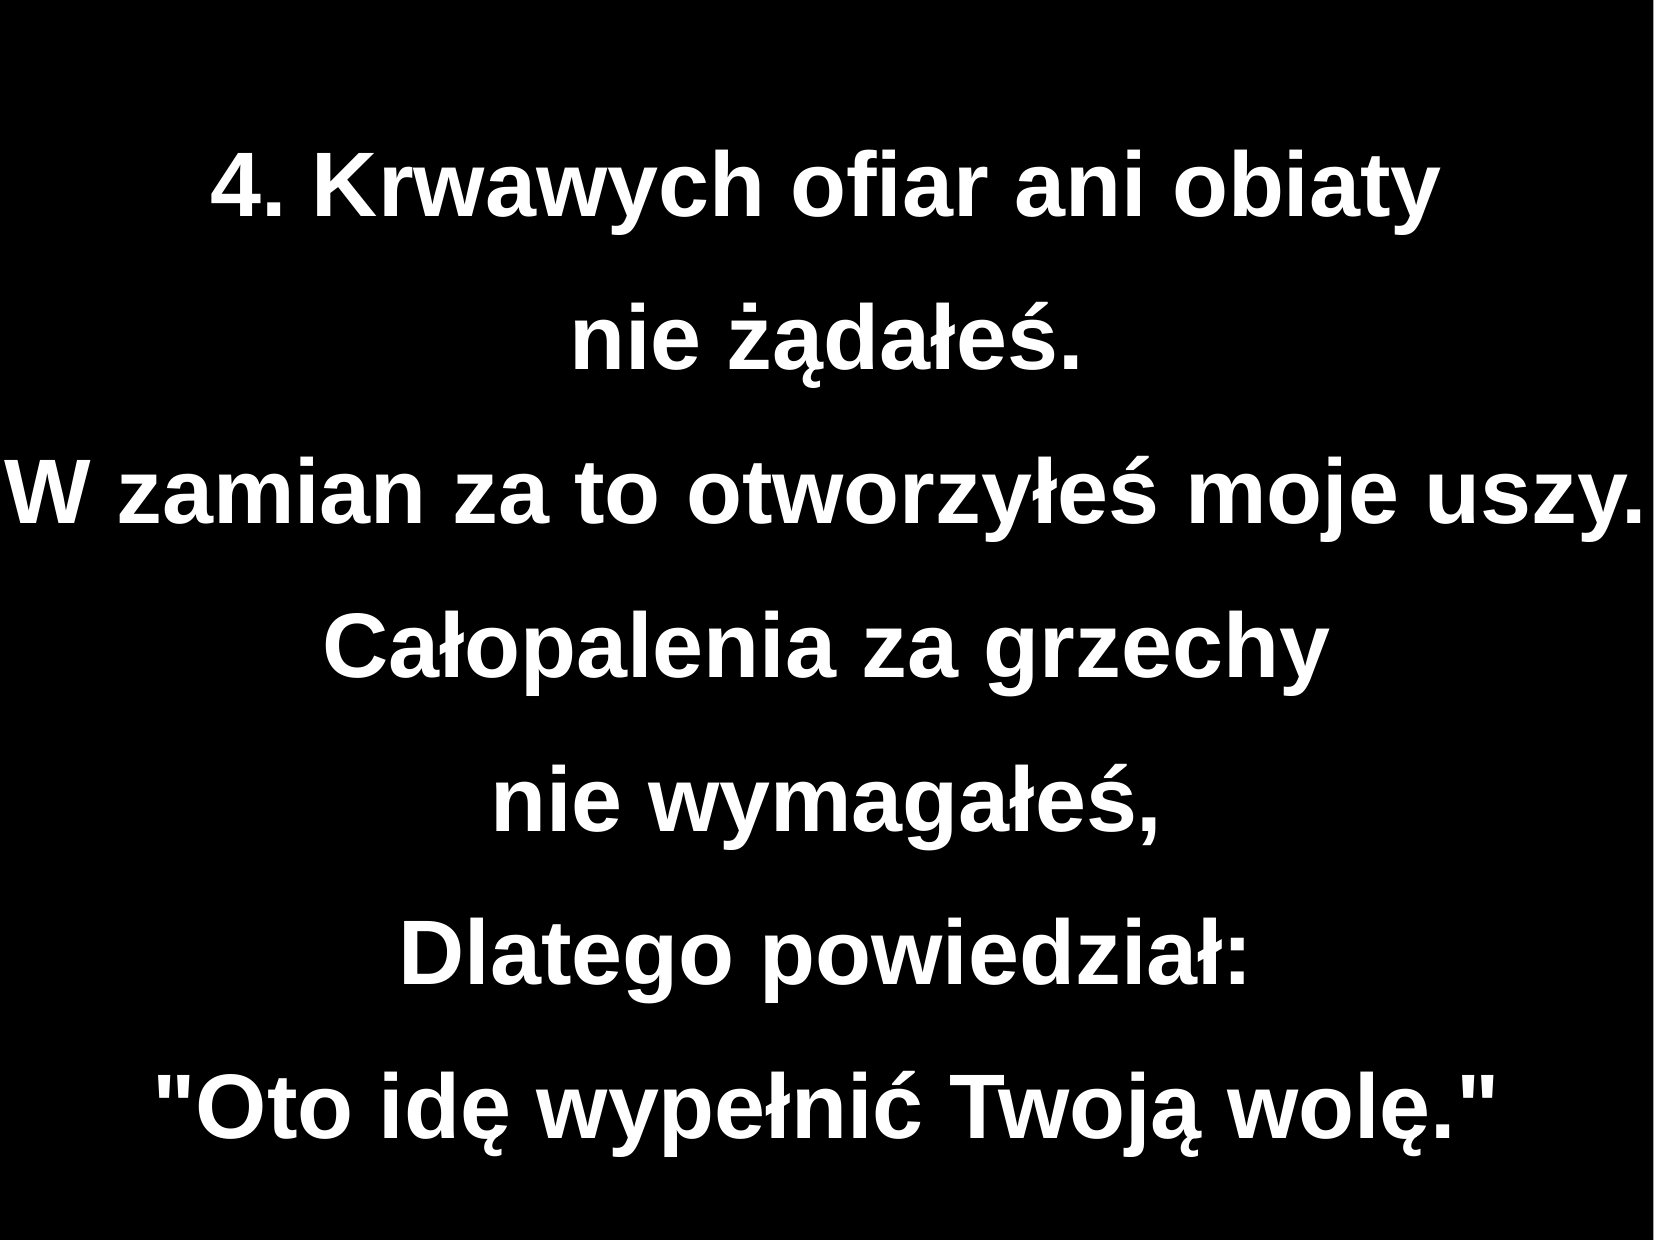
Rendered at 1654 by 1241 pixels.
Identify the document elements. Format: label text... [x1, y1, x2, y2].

subtitle 4. Krwawych ofiar ani obiaty nie żądałeś. W zamian za to otworzyłeś moje uszy. Całopalenia za grzechy nie wymagałeś, Dlatego powiedział: "Oto idę wypełnić Twoją wolę." [0, 0, 1654, 1241]
